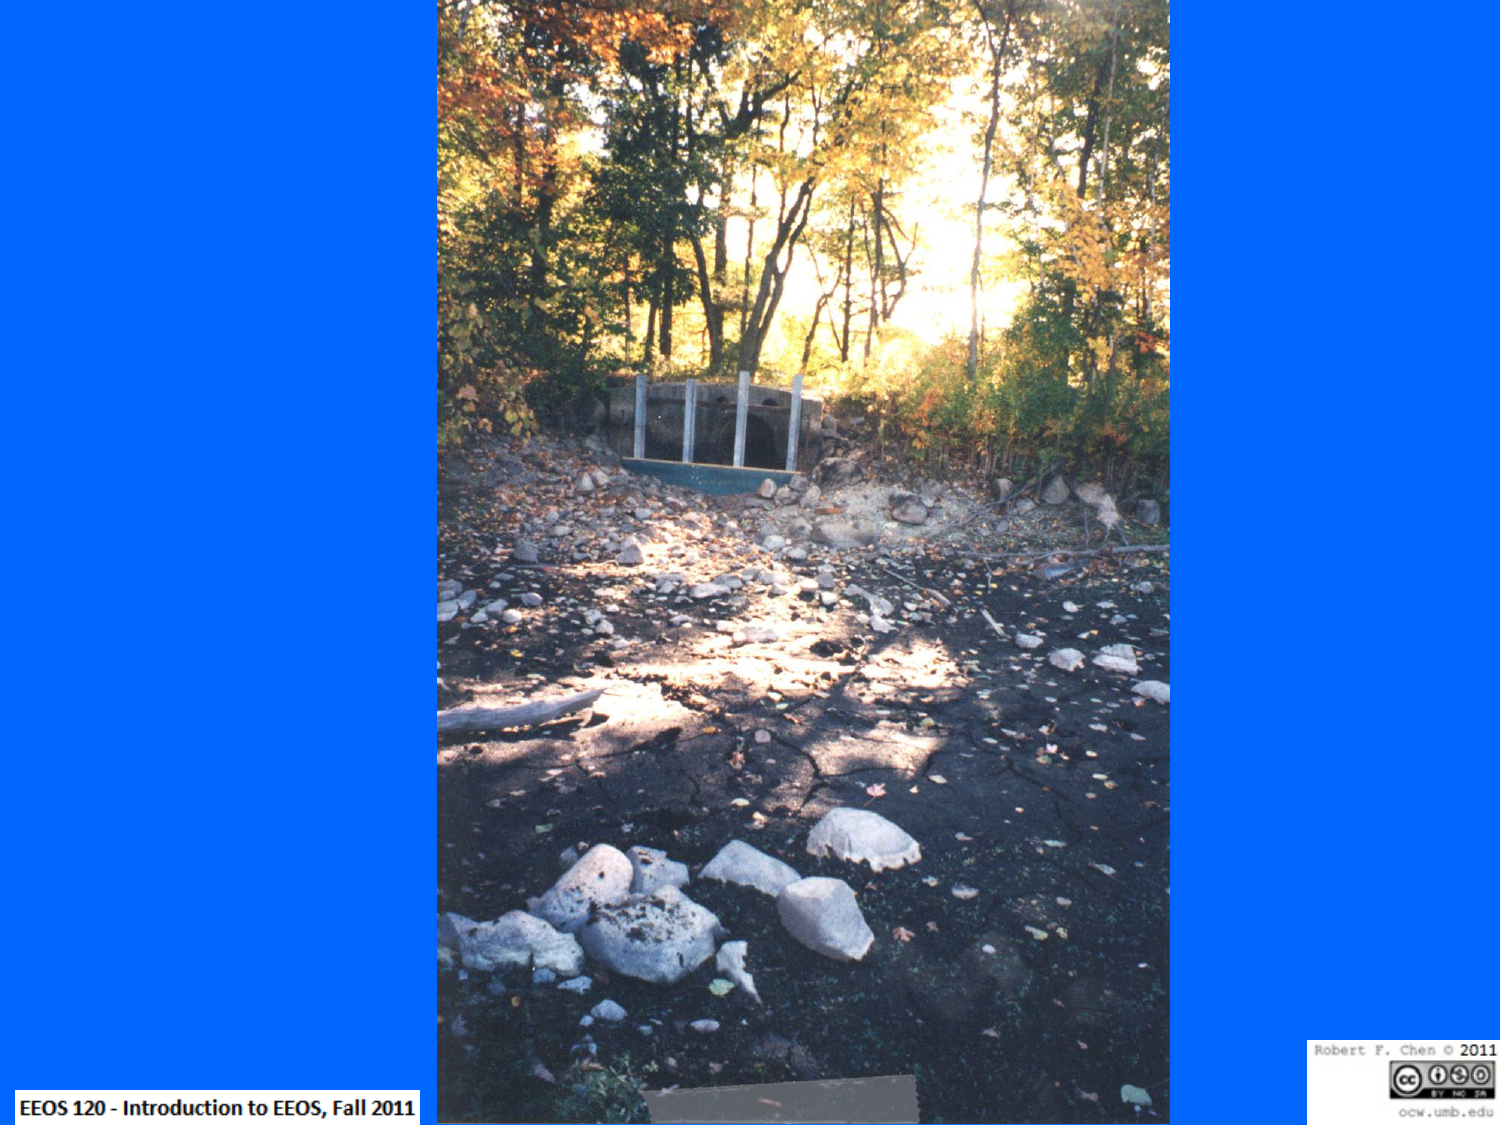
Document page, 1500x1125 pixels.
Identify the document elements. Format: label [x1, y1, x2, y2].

picture [15, 1090, 420, 1125]
picture [1307, 1040, 1500, 1125]
picture [437, 0, 1170, 1124]
